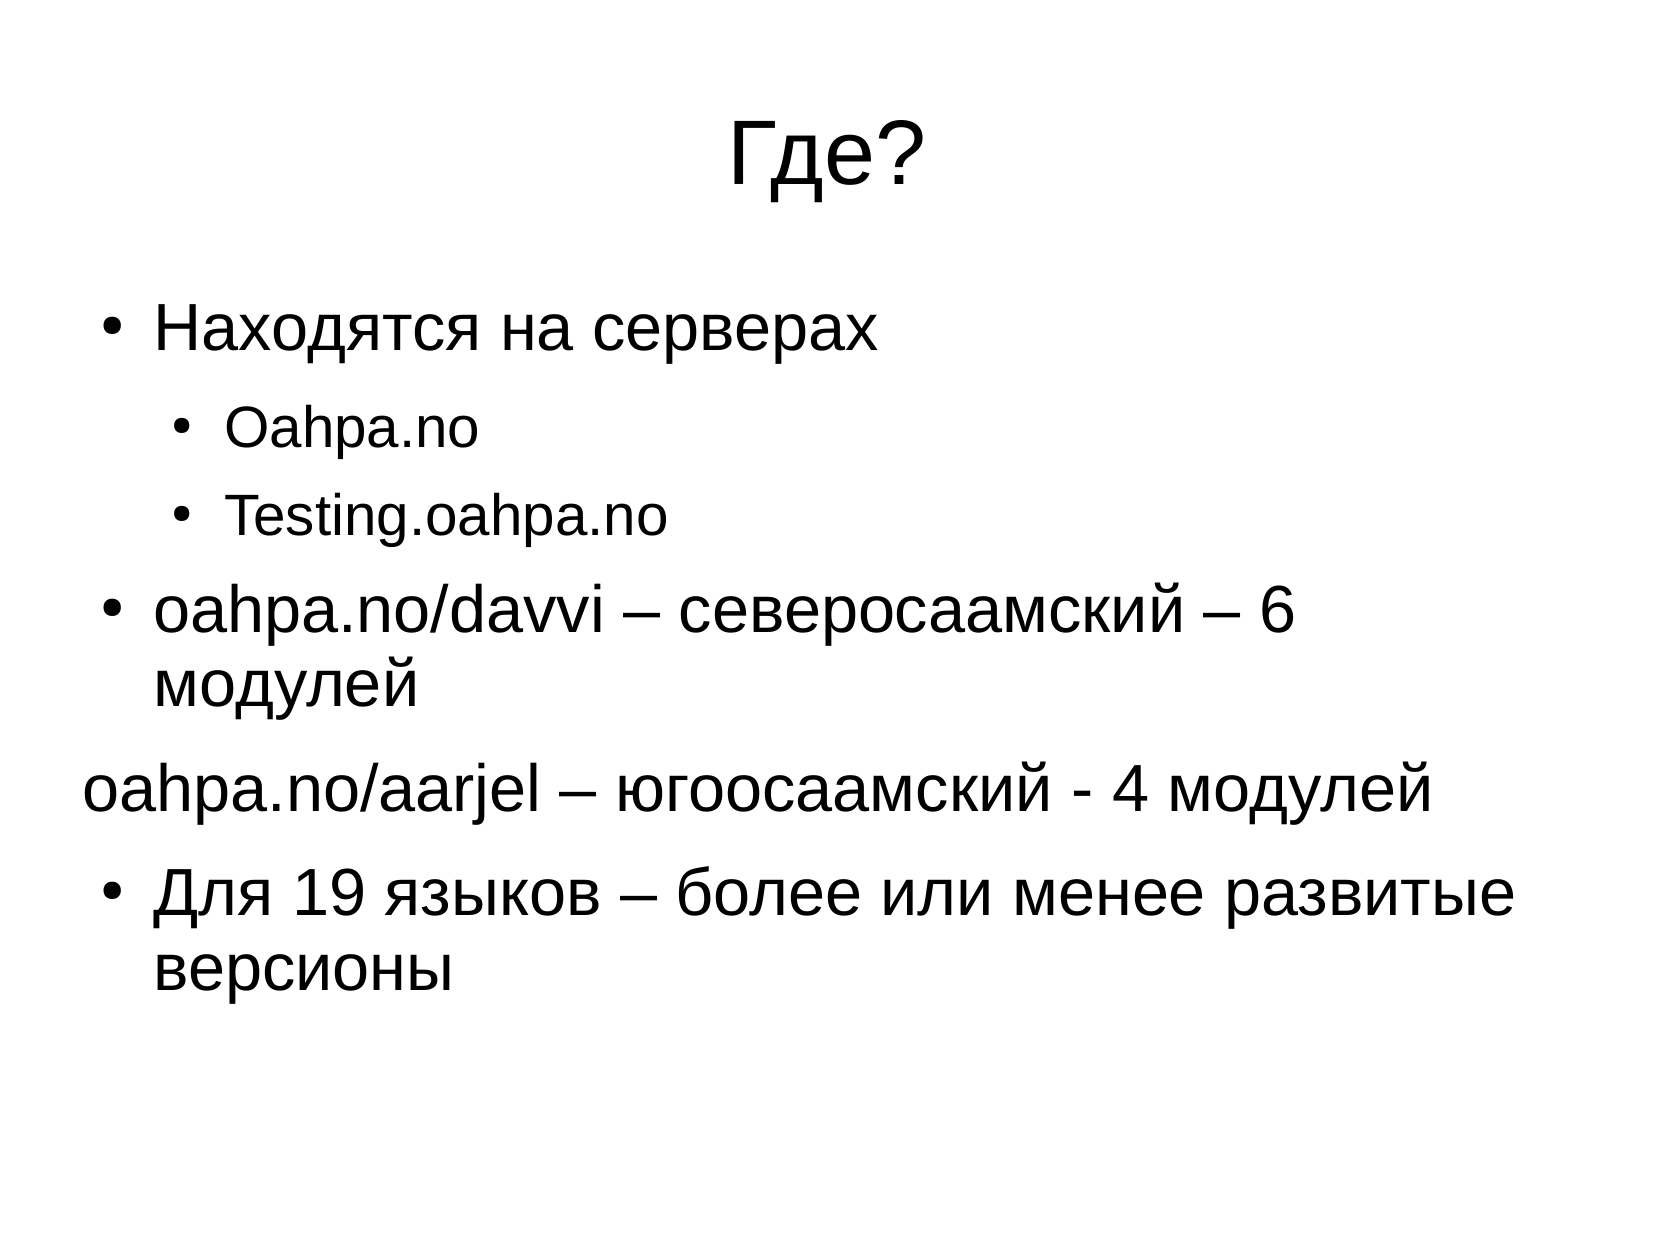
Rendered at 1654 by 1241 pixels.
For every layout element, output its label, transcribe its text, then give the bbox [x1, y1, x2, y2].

list Находятся на серверах Oahpa.no Testing.oahpa.no oahpa.no/davvi – северосаамский – 6 модулей oahpa.no/aarjel – югоосаамский - 4 модулей Для 19 языков – более или менее развитые версионы [82, 290, 1571, 1109]
title Где? [82, 49, 1571, 257]
